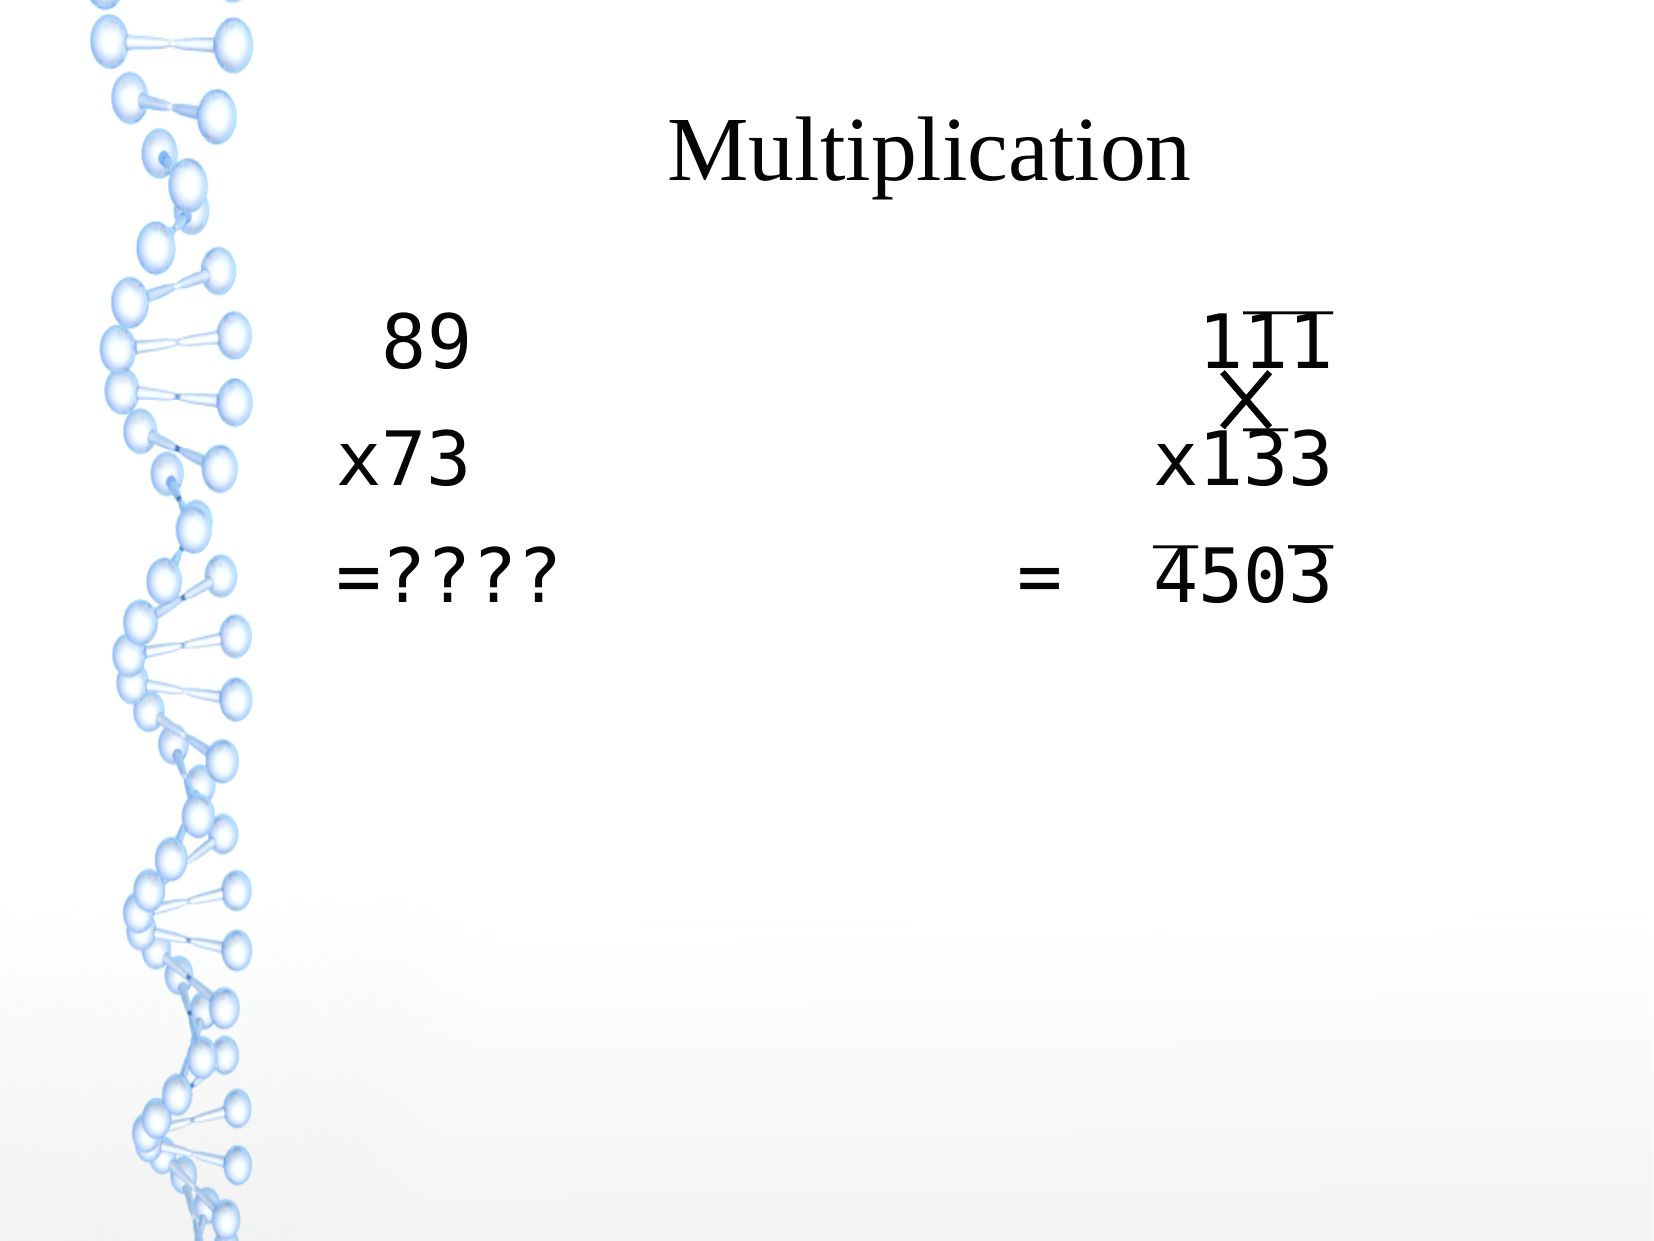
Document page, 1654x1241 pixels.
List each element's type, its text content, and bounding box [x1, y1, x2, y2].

list 89 x73 =???? [265, 299, 915, 1019]
list 1̅1̅1 x1̅33 = ̅450̅̅3 [946, 299, 1595, 1019]
picture [0, 0, 1654, 1241]
title Multiplication [265, 47, 1595, 252]
